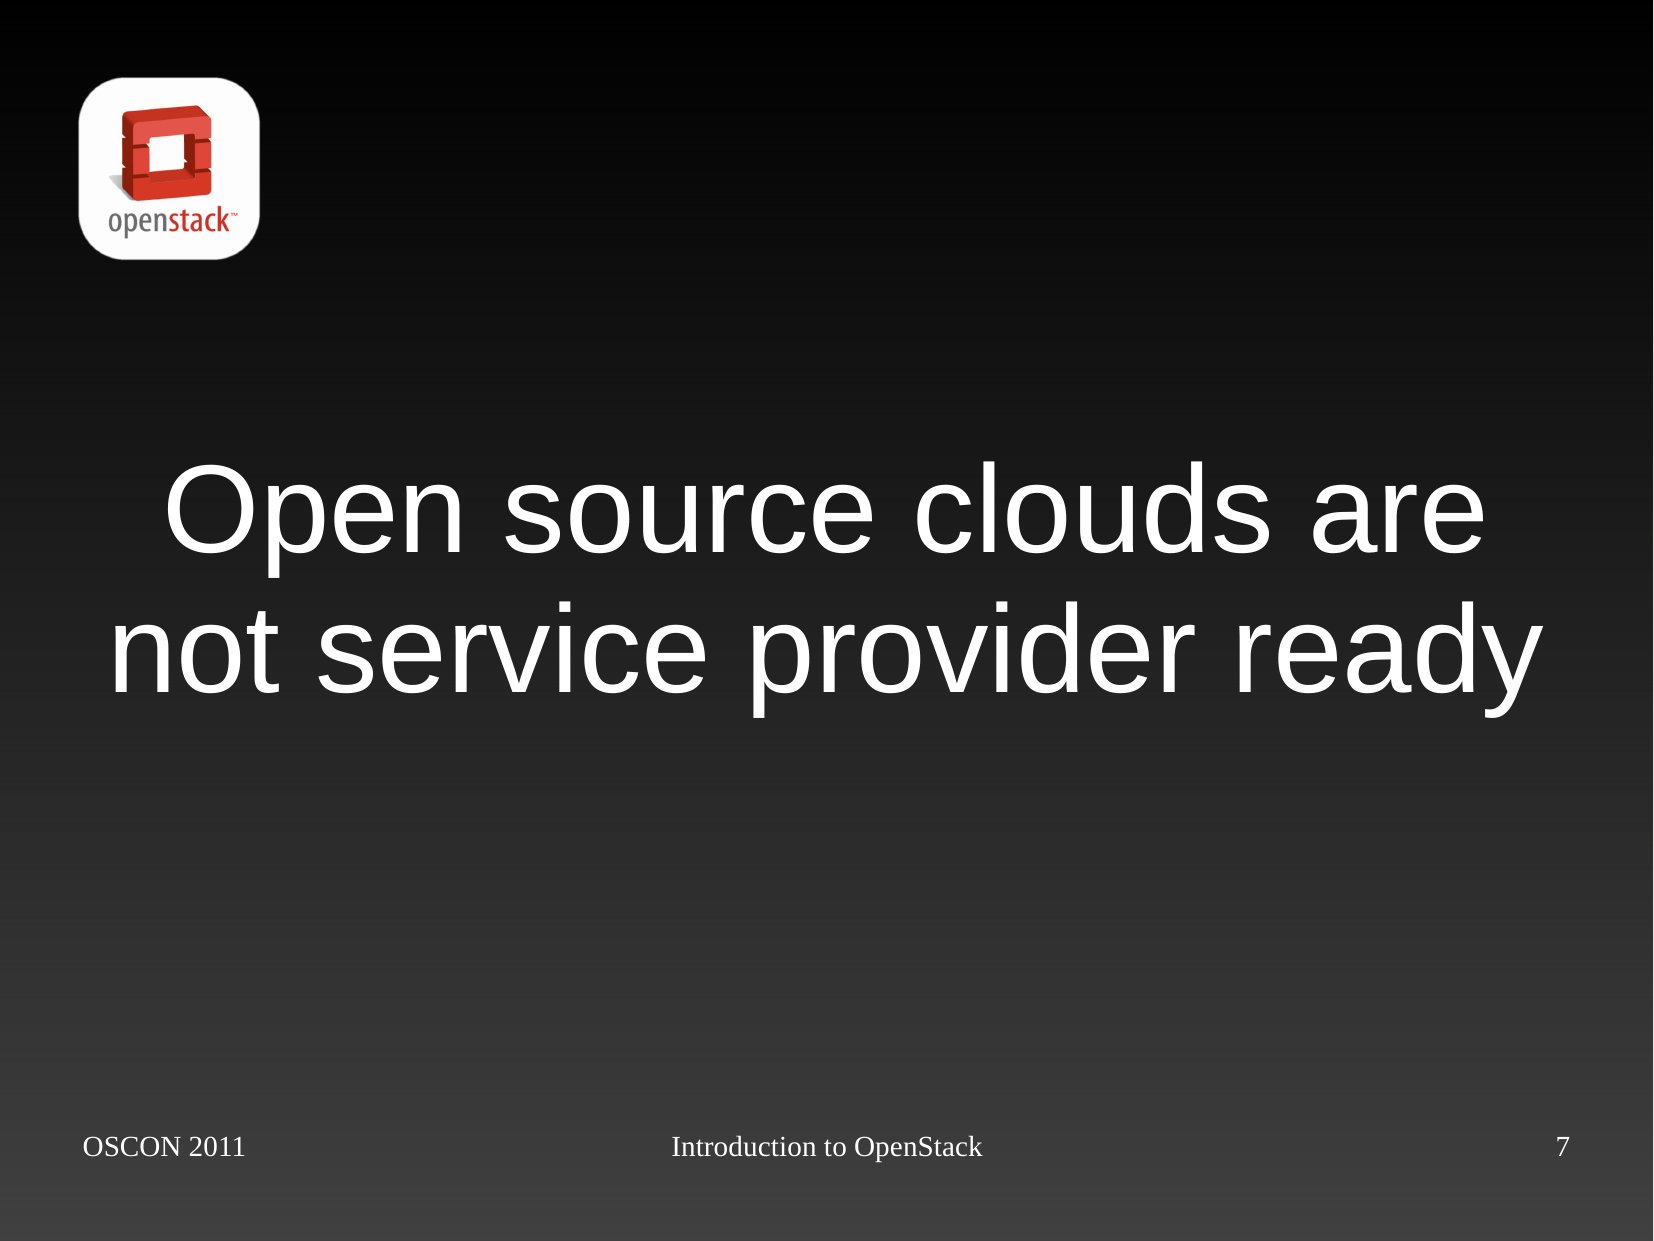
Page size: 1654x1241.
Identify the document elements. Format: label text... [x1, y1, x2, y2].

picture [0, 0, 1654, 1241]
subtitle Open source clouds are not service provider ready [82, 56, 1571, 1102]
